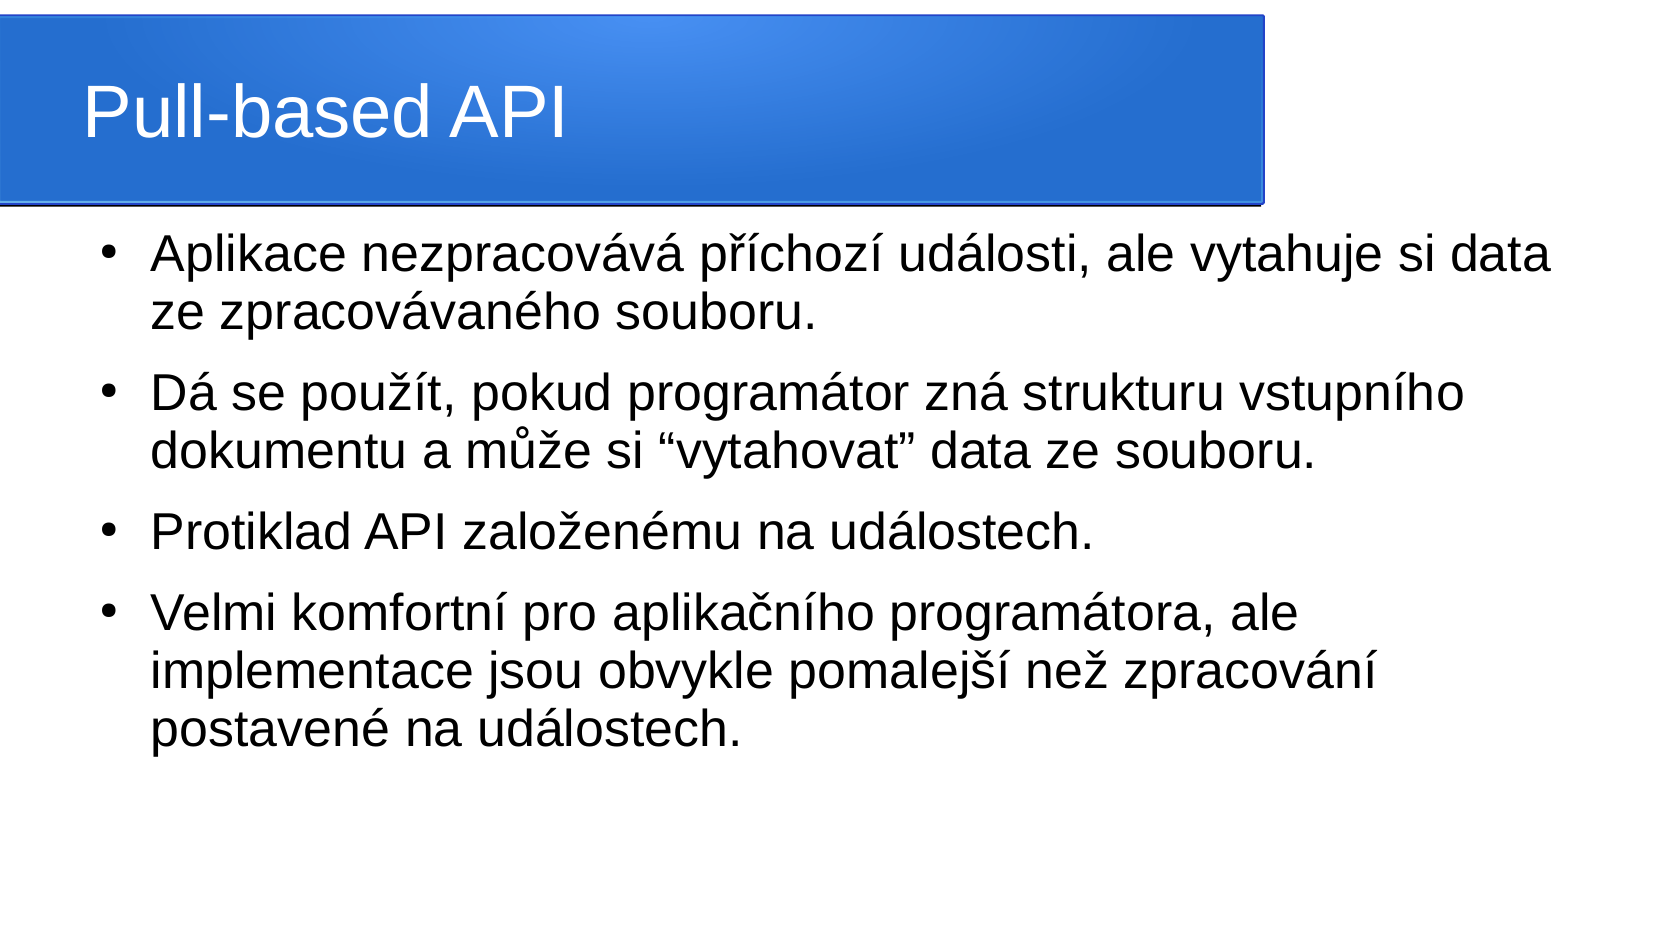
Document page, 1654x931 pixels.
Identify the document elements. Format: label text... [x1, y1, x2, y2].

title Pull-based API [82, 35, 1235, 189]
list Aplikace nezpracovává příchozí události, ale vytahuje si data ze zpracovávaného souboru. Dá se použít, pokud programátor zná strukturu vstupního dokumentu a může si “vytahovat” data ze souboru. Protiklad API založenému na událostech. Velmi komfortní pro aplikačního programátora, ale implementace jsou obvykle pomalejší než zpracování postavené na událostech. [82, 224, 1571, 764]
